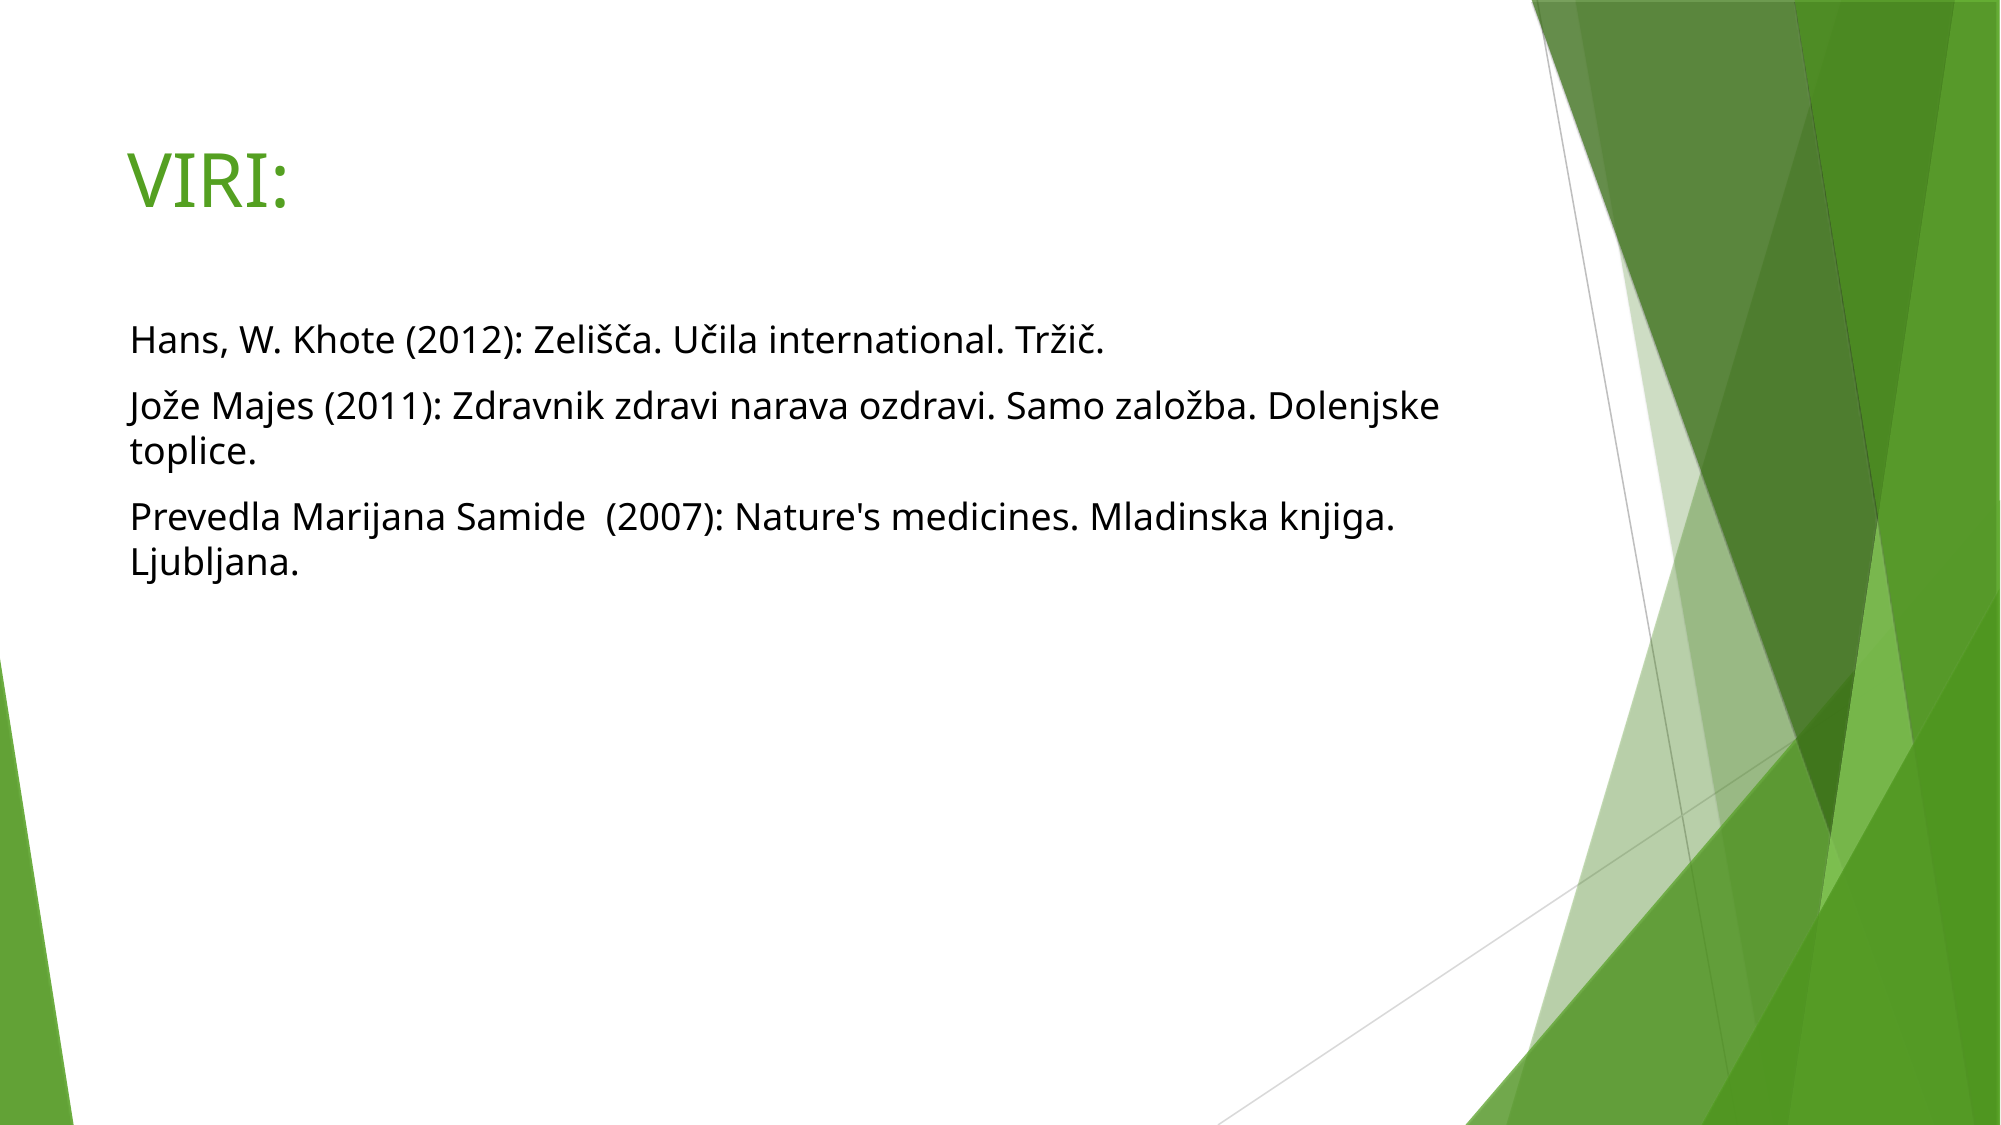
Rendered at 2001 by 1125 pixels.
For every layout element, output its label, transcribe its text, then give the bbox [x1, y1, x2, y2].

title VIRI: [112, 99, 1522, 256]
list Hans, W. Khote (2012): Zelišča. Učila international. Tržič. Jože Majes (2011): Zdravnik zdravi narava ozdravi. Samo založba. Dolenjske toplice. Prevedla Marijana Samide (2007): Nature's medicines. Mladinska knjiga. Ljubljana. [114, 308, 1525, 869]
